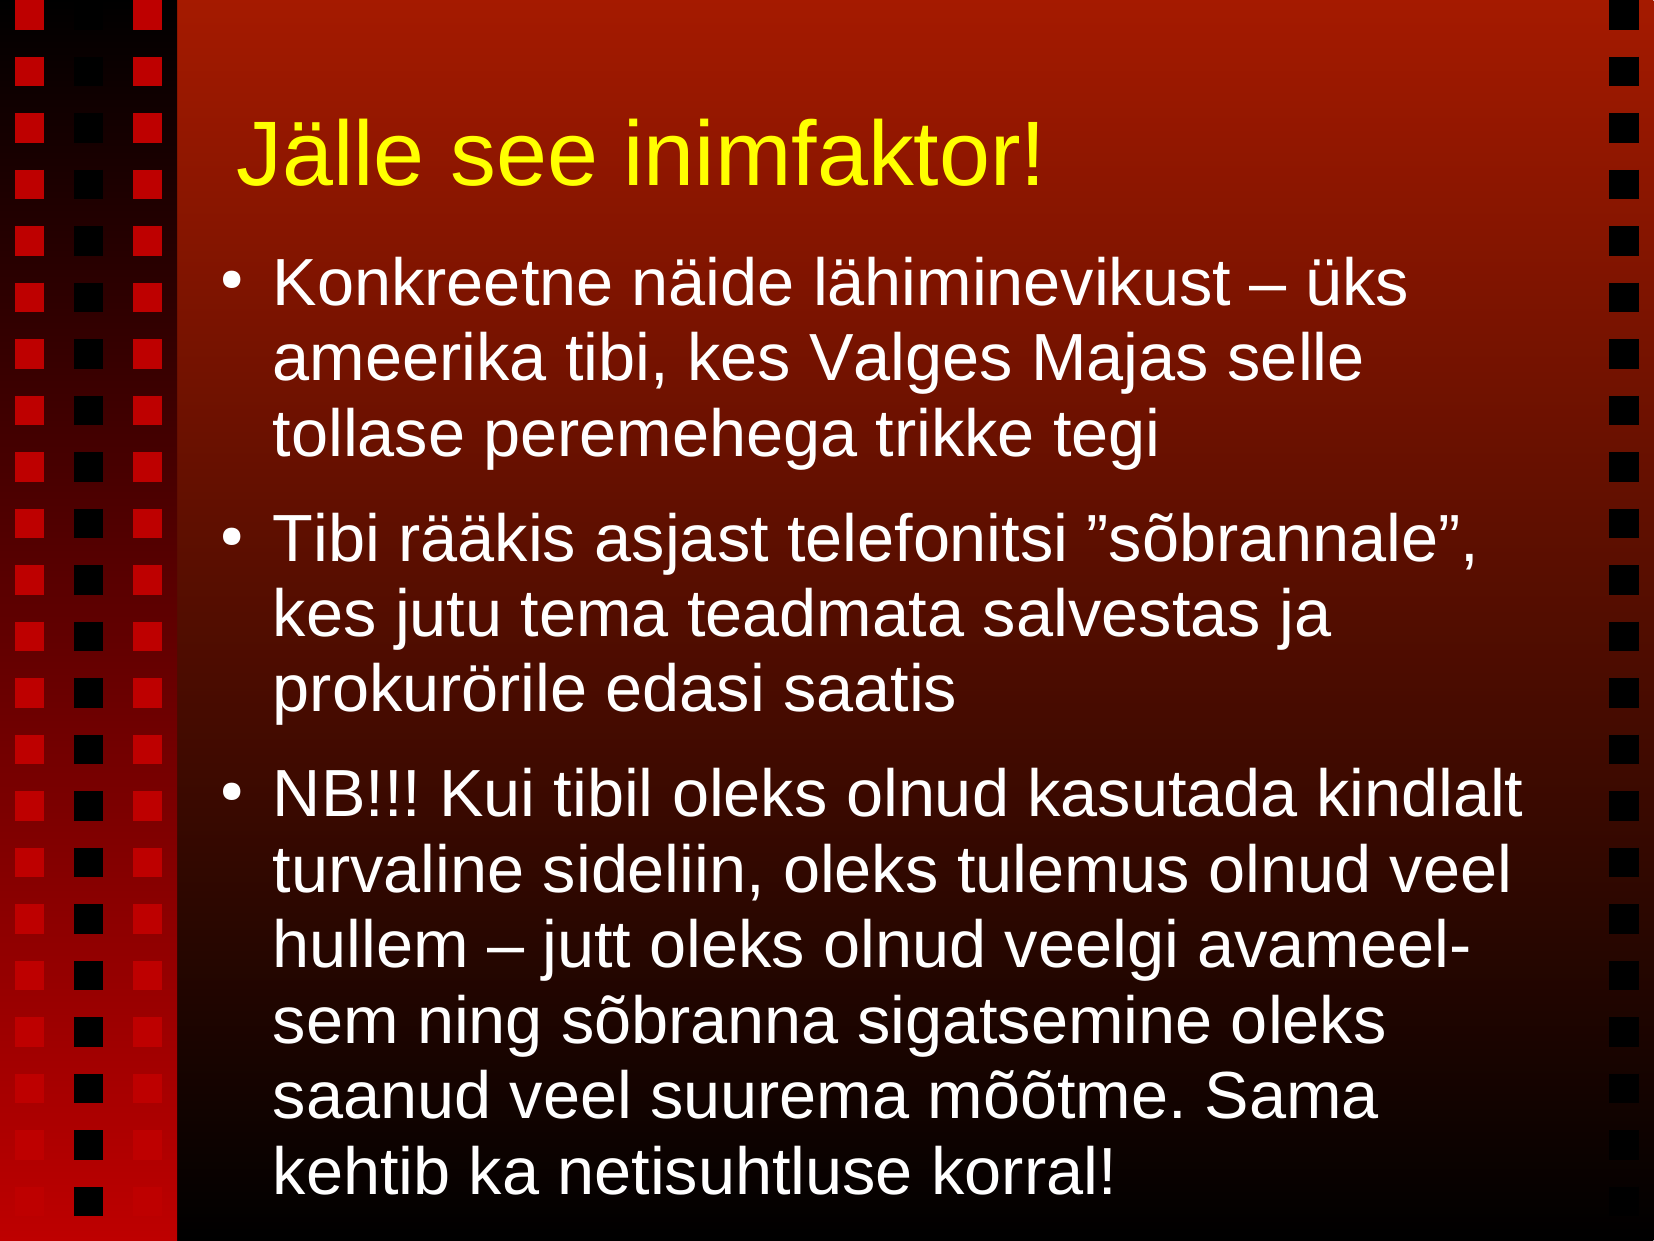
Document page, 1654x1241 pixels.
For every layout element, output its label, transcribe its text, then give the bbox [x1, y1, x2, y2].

title Jälle see inimfaktor! [236, 49, 1571, 257]
list Konkreetne näide lähiminevikust – üks ameerika tibi, kes Valges Majas selle tollase peremehega trikke tegi Tibi rääkis asjast telefonitsi ”sõbrannale”, kes jutu tema teadmata salvestas ja prokurörile edasi saatis NB!!! Kui tibil oleks olnud kasutada kindlalt turvaline sideliin, oleks tulemus olnud veel hullem – jutt oleks olnud veelgi avameel-sem ning sõbranna sigatsemine oleks saanud veel suurema mõõtme. Sama kehtib ka netisuhtluse korral! [202, 243, 1537, 1208]
